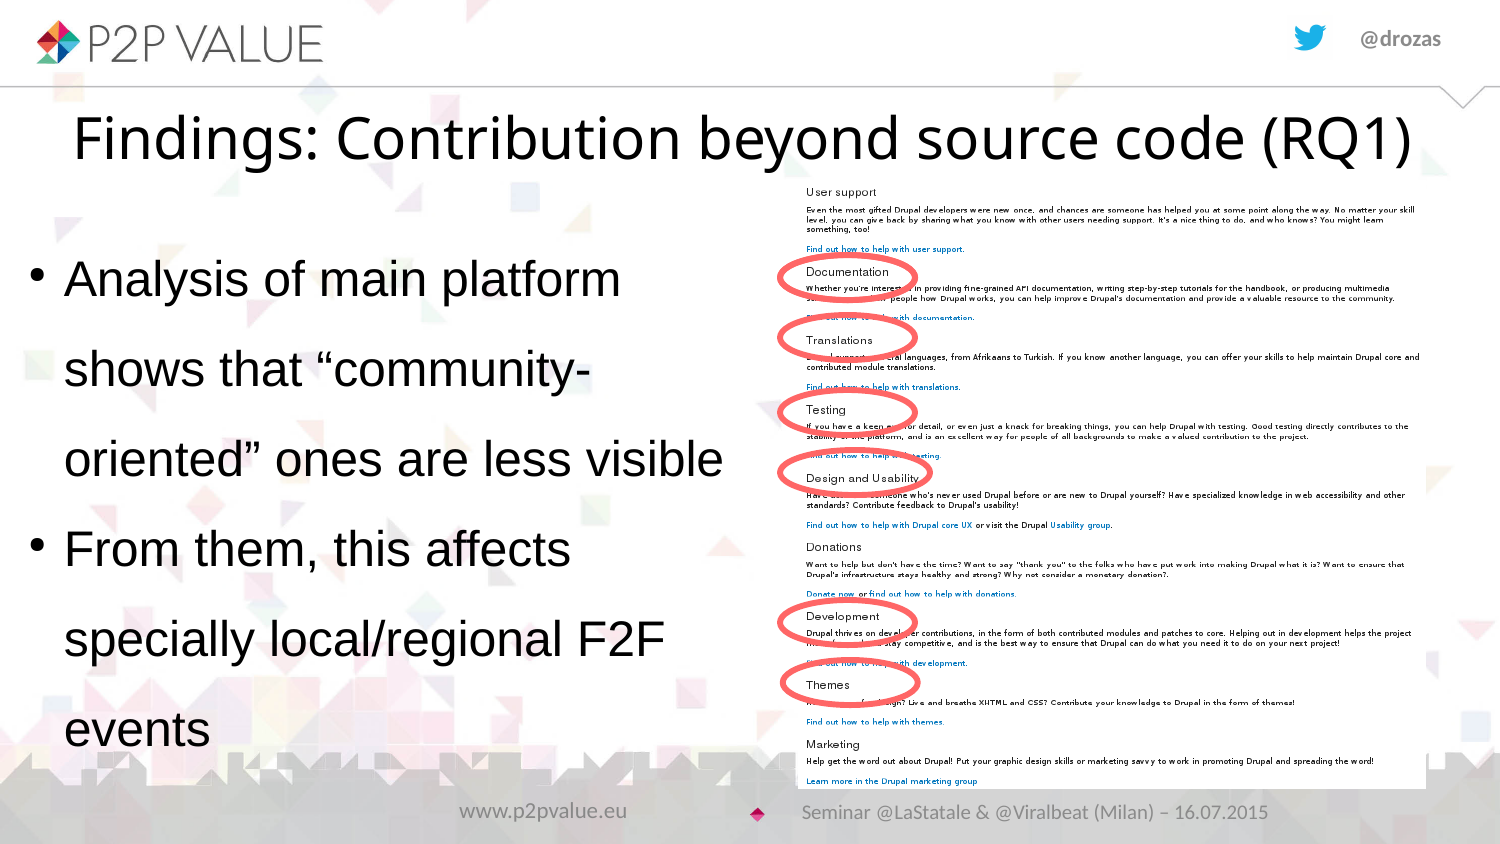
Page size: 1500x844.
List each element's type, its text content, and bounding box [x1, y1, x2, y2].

subtitle Analysis of main platform shows that “community-oriented” ones are less visible From them, this affects specially local/regional F2F events [15, 210, 781, 766]
text_box Seminar @LaStatale & @Viralbeat (Milan) – 16.07.2015 [788, 788, 1481, 834]
text_box @drozas [1333, 15, 1455, 60]
picture [0, 0, 1500, 844]
title Findings: Contribution beyond source code (RQ1) [0, 92, 1486, 181]
text_box www.p2pvalue.eu [453, 789, 672, 829]
